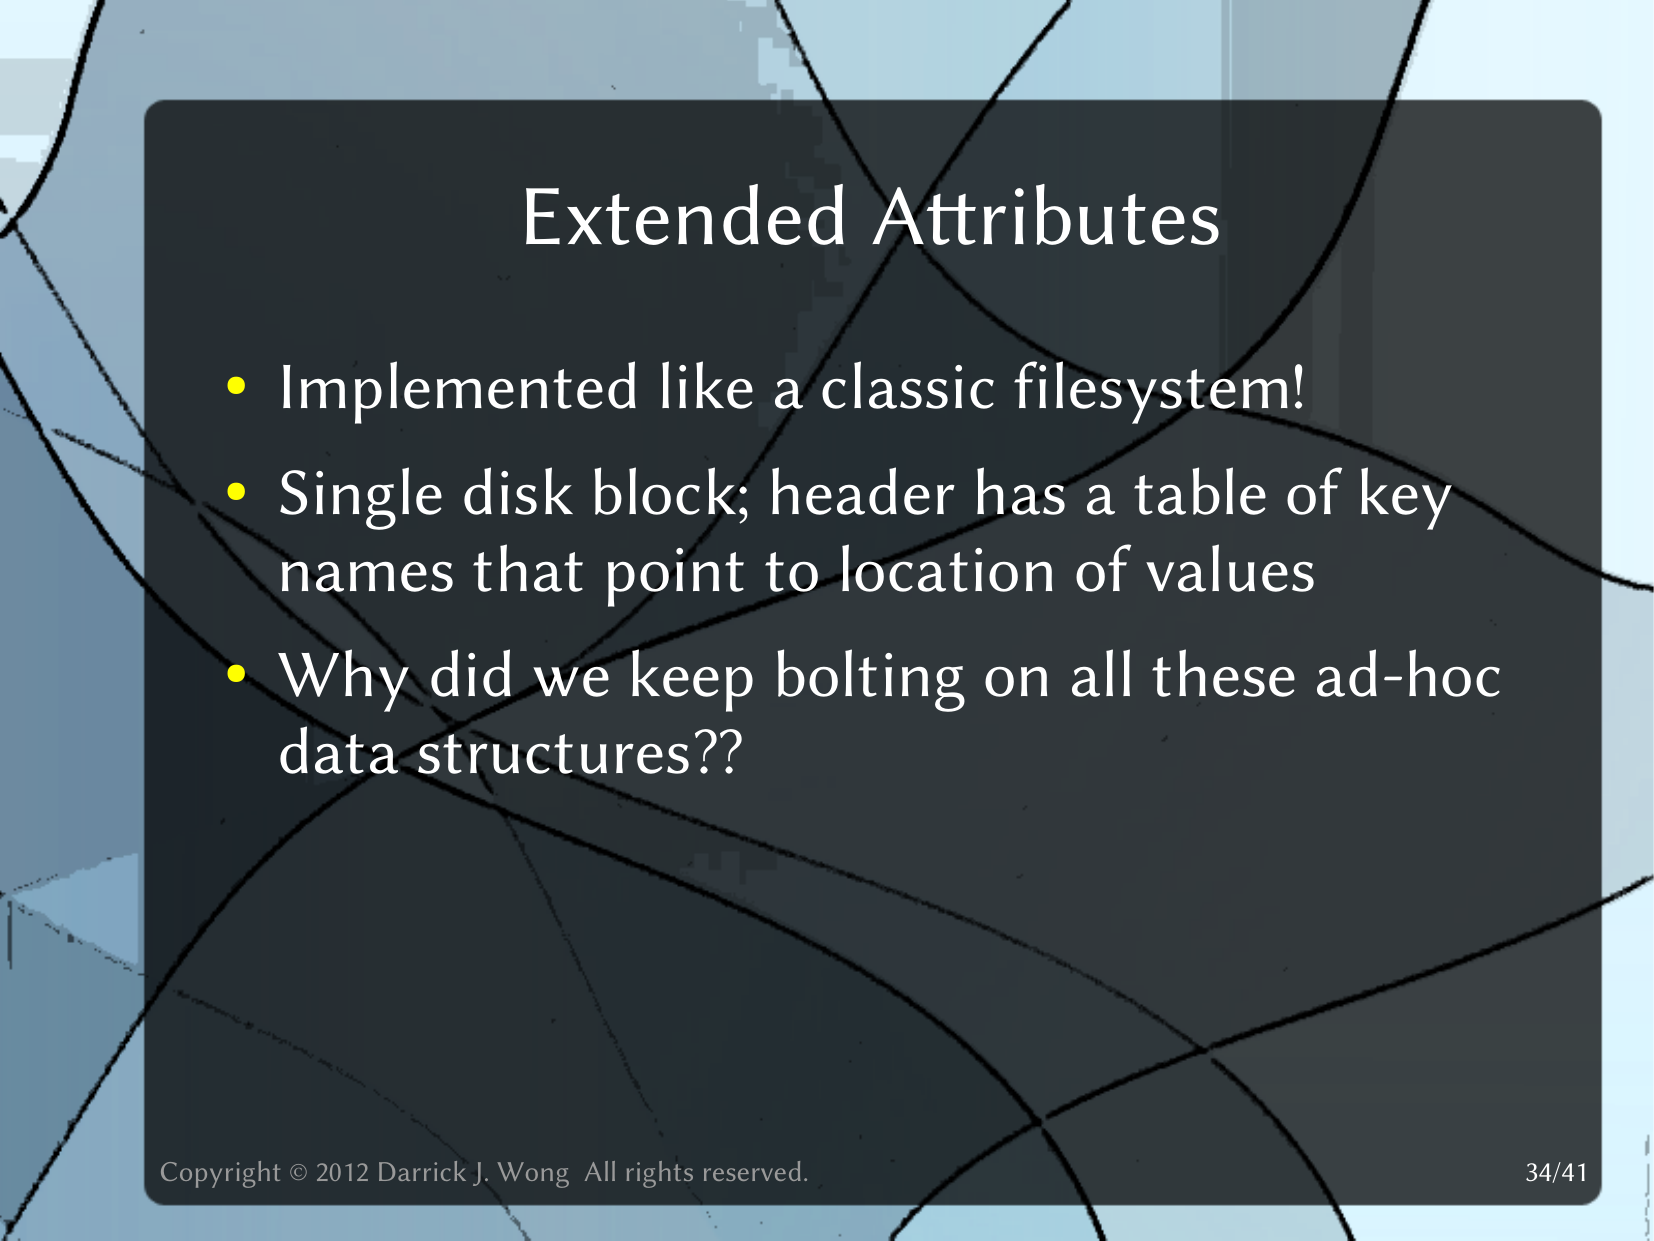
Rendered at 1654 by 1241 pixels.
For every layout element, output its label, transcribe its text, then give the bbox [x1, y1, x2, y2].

picture [0, 0, 1654, 1241]
title Extended Attributes [159, 108, 1583, 325]
list Implemented like a classic filesystem! Single disk block; header has a table of key names that point to location of values Why did we keep bolting on all these ad-hoc data structures?? [206, 349, 1571, 1069]
